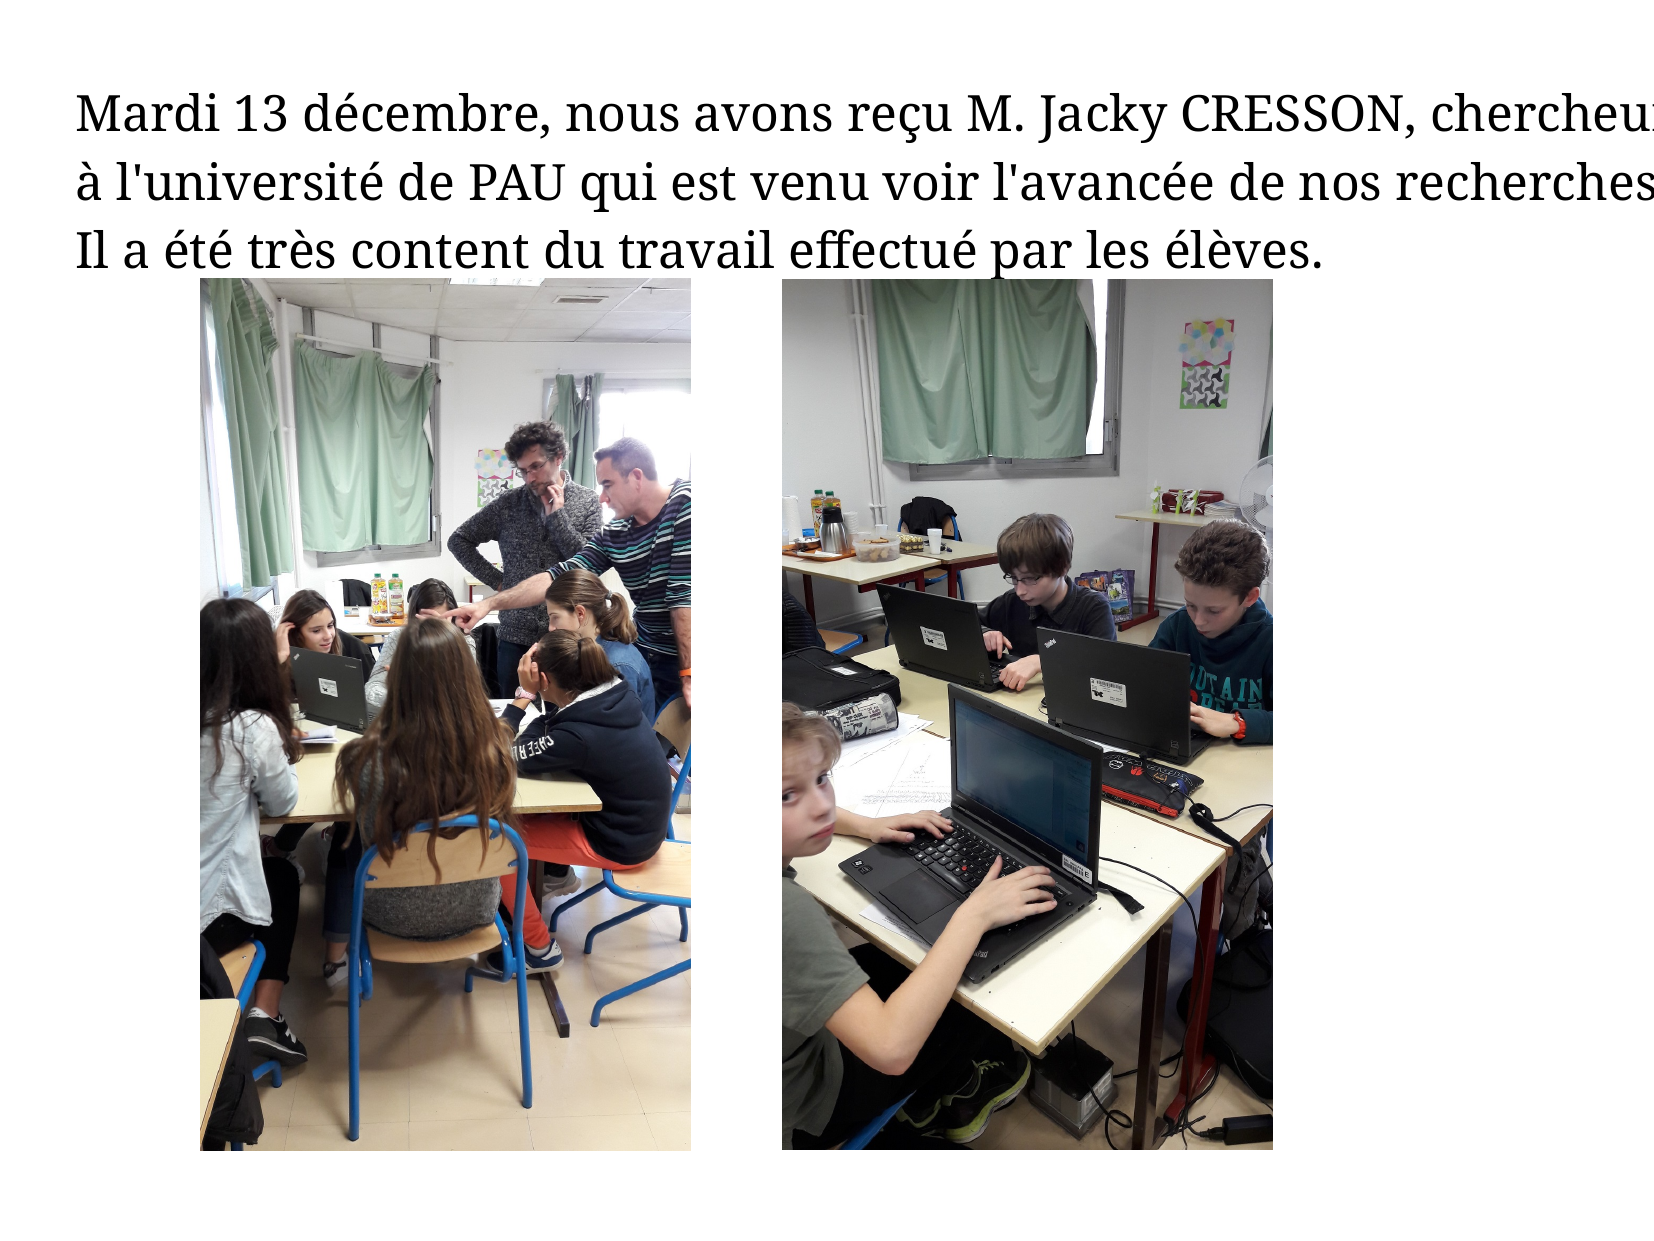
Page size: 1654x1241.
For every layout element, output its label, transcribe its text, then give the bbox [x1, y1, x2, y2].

text_box Mardi 13 décembre, nous avons reçu M. Jacky CRESSON, chercheur à l'université de PAU qui est venu voir l'avancée de nos recherches. Il a été très content du travail effectué par les élèves. [60, 70, 1440, 257]
picture [200, 278, 691, 1151]
picture [782, 279, 1273, 1150]
